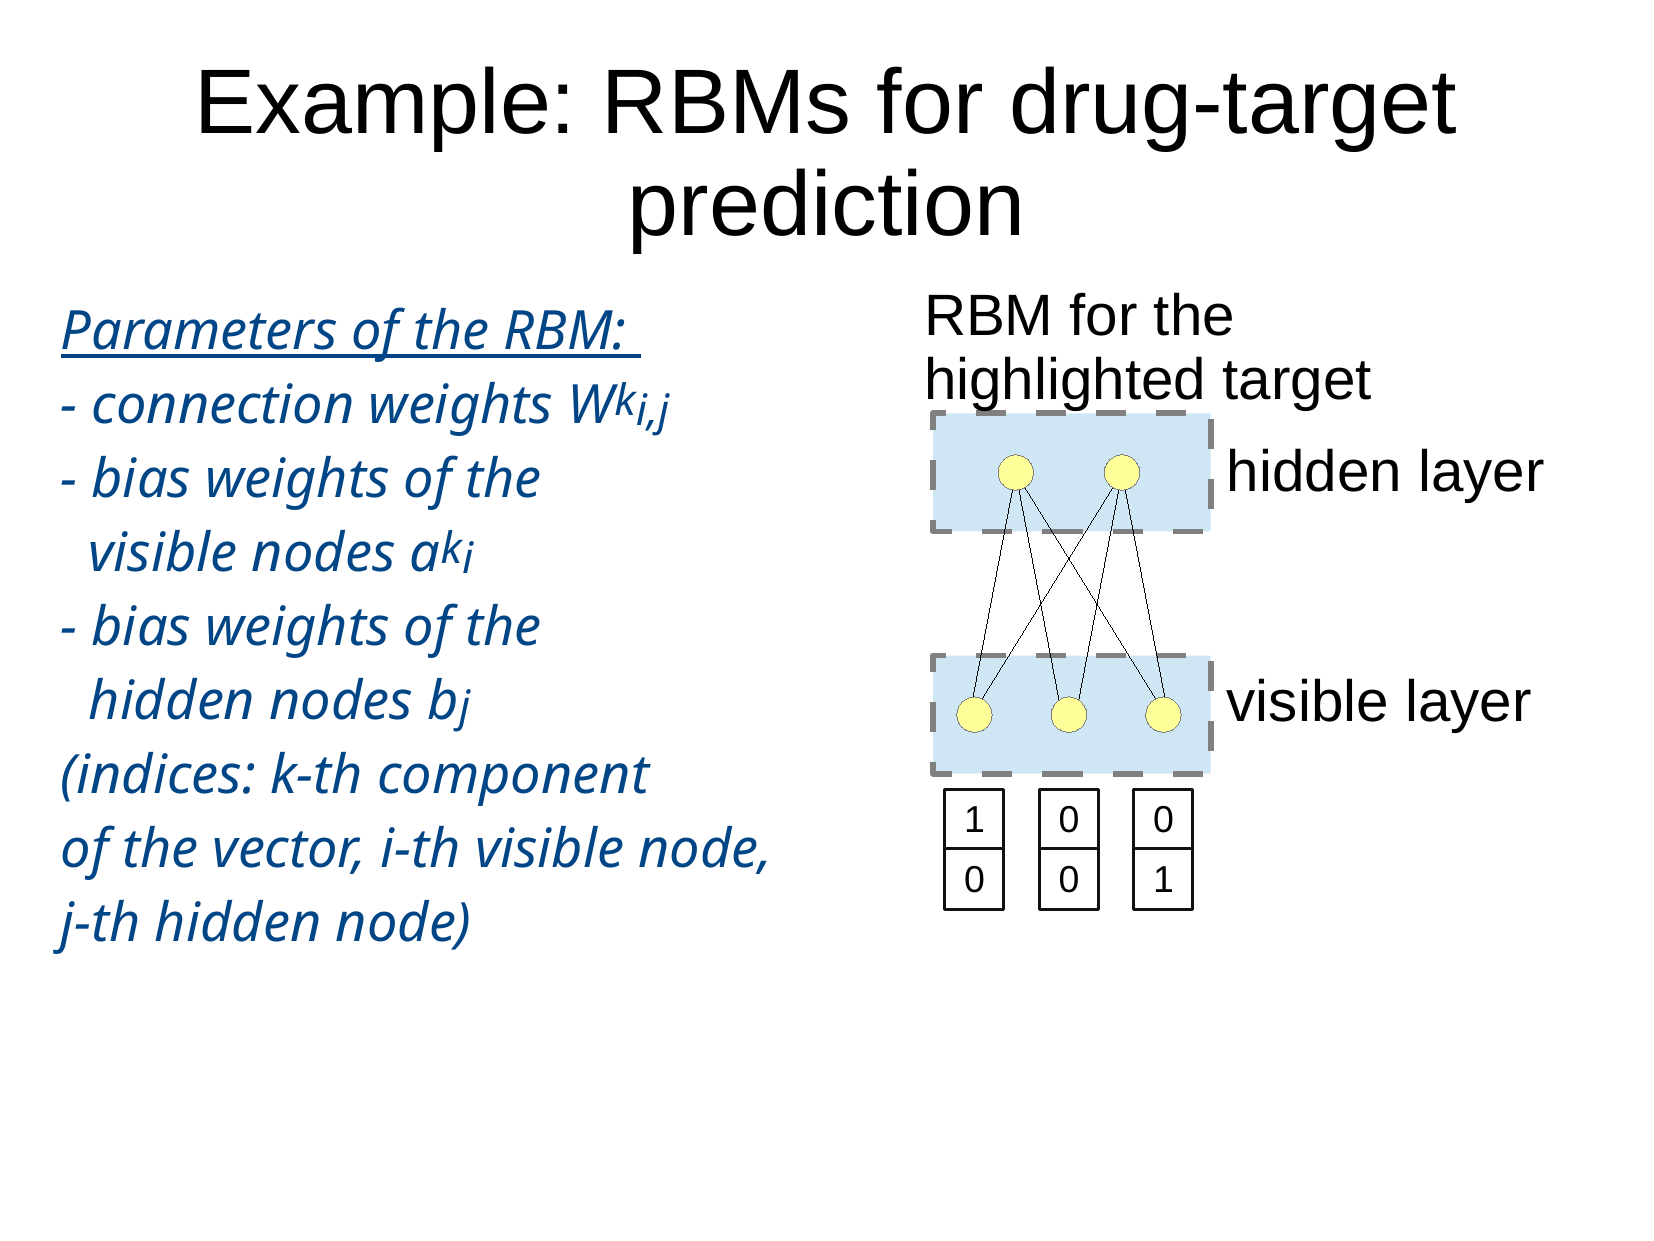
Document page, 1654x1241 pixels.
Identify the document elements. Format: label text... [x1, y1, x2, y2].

text_box RBM for the highlighted target [909, 274, 1388, 420]
text_box Parameters of the RBM: - connection weights Wki,j - bias weights of the visible nodes aki - bias weights of the hidden nodes bj (indices: k-th component of the vector, i-th visible node, j-th hidden node) [45, 284, 925, 1111]
text_box [933, 420, 1211, 532]
text_box 0 [1039, 848, 1099, 910]
text_box hidden layer [1212, 431, 1561, 511]
text_box 1 [1133, 848, 1193, 910]
text_box visible layer [1211, 661, 1548, 742]
text_box 0 [1133, 789, 1193, 848]
text_box 1 [944, 789, 1004, 848]
title Example: RBMs for drug-target prediction [82, 49, 1571, 257]
text_box [933, 655, 1211, 774]
text_box 0 [1039, 789, 1099, 848]
text_box 0 [944, 848, 1004, 910]
